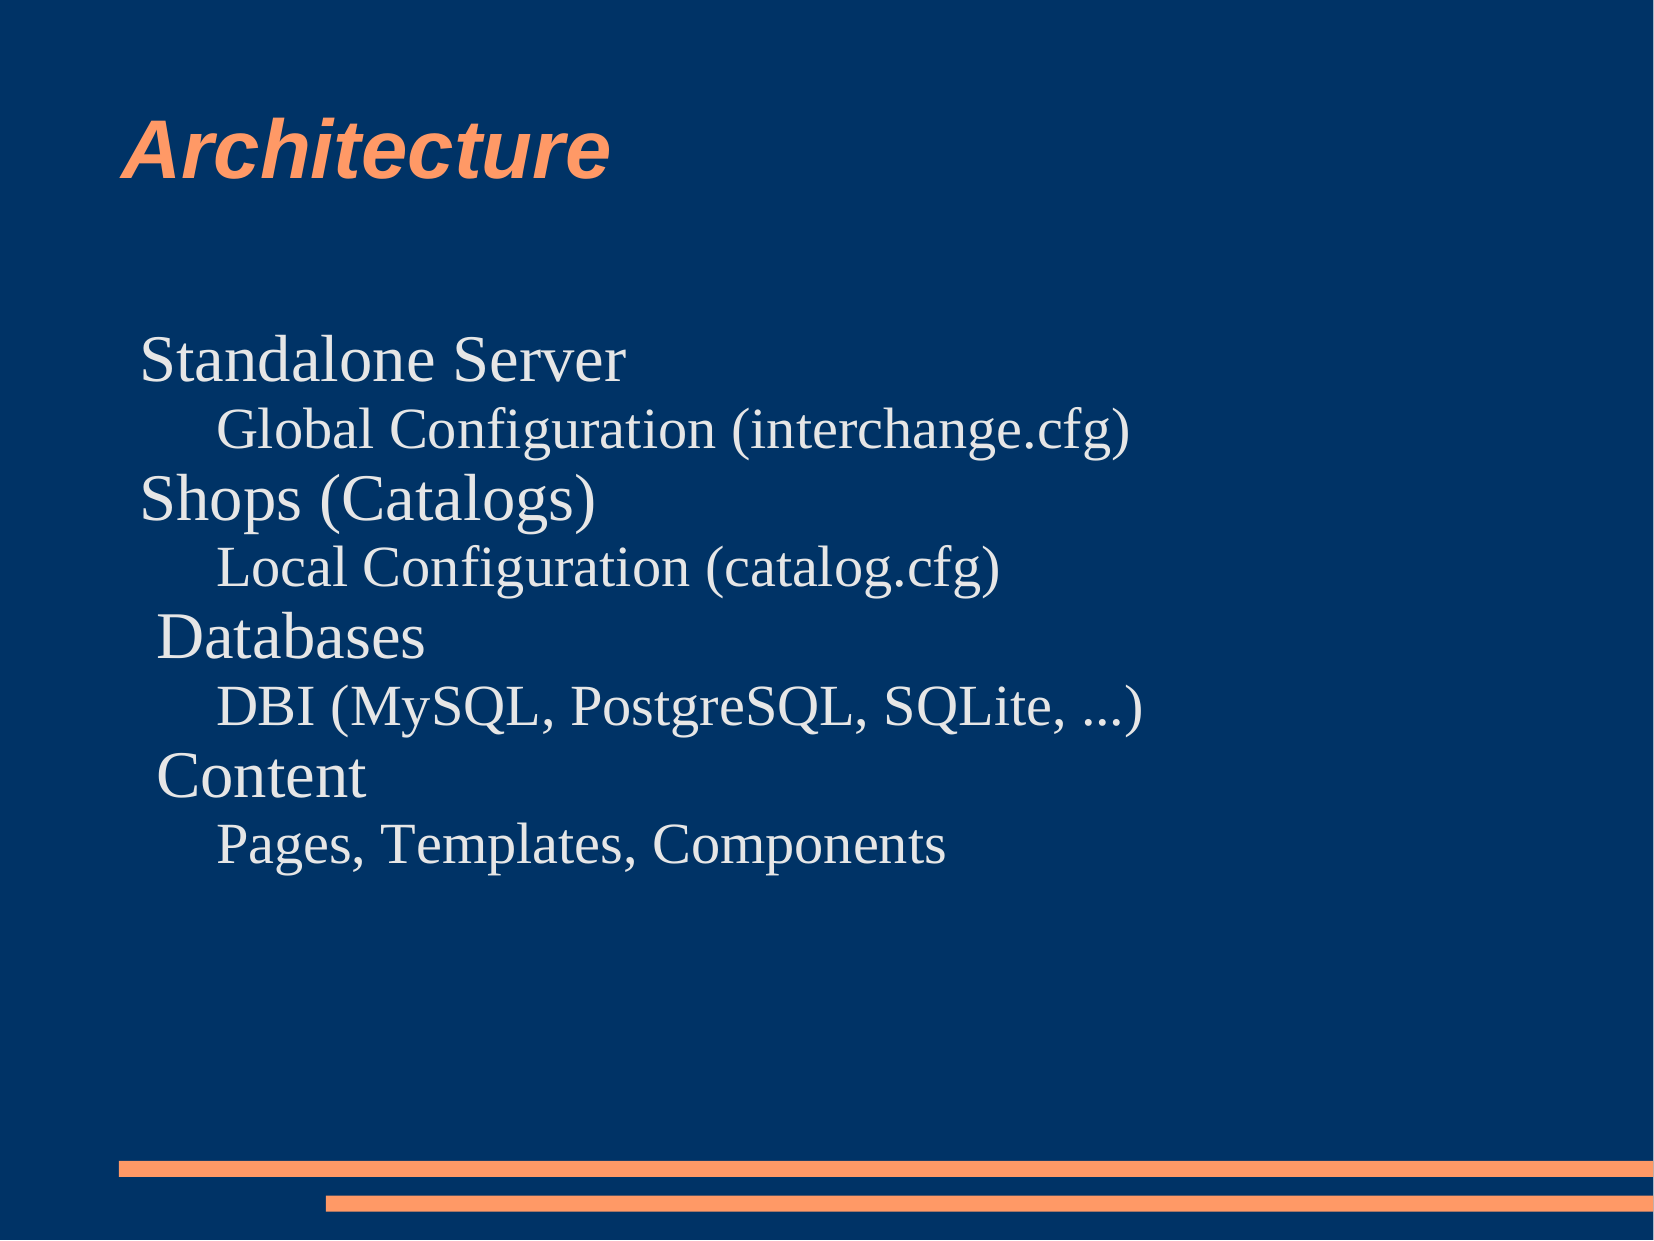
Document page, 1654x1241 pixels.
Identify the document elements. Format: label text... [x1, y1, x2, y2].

list Standalone Server Global Configuration (interchange.cfg) Shops (Catalogs) Local Configuration (catalog.cfg) Databases DBI (MySQL, PostgreSQL, SQLite, ...) Content Pages, Templates, Components [121, 322, 1561, 1118]
title Architecture [121, 53, 1534, 247]
